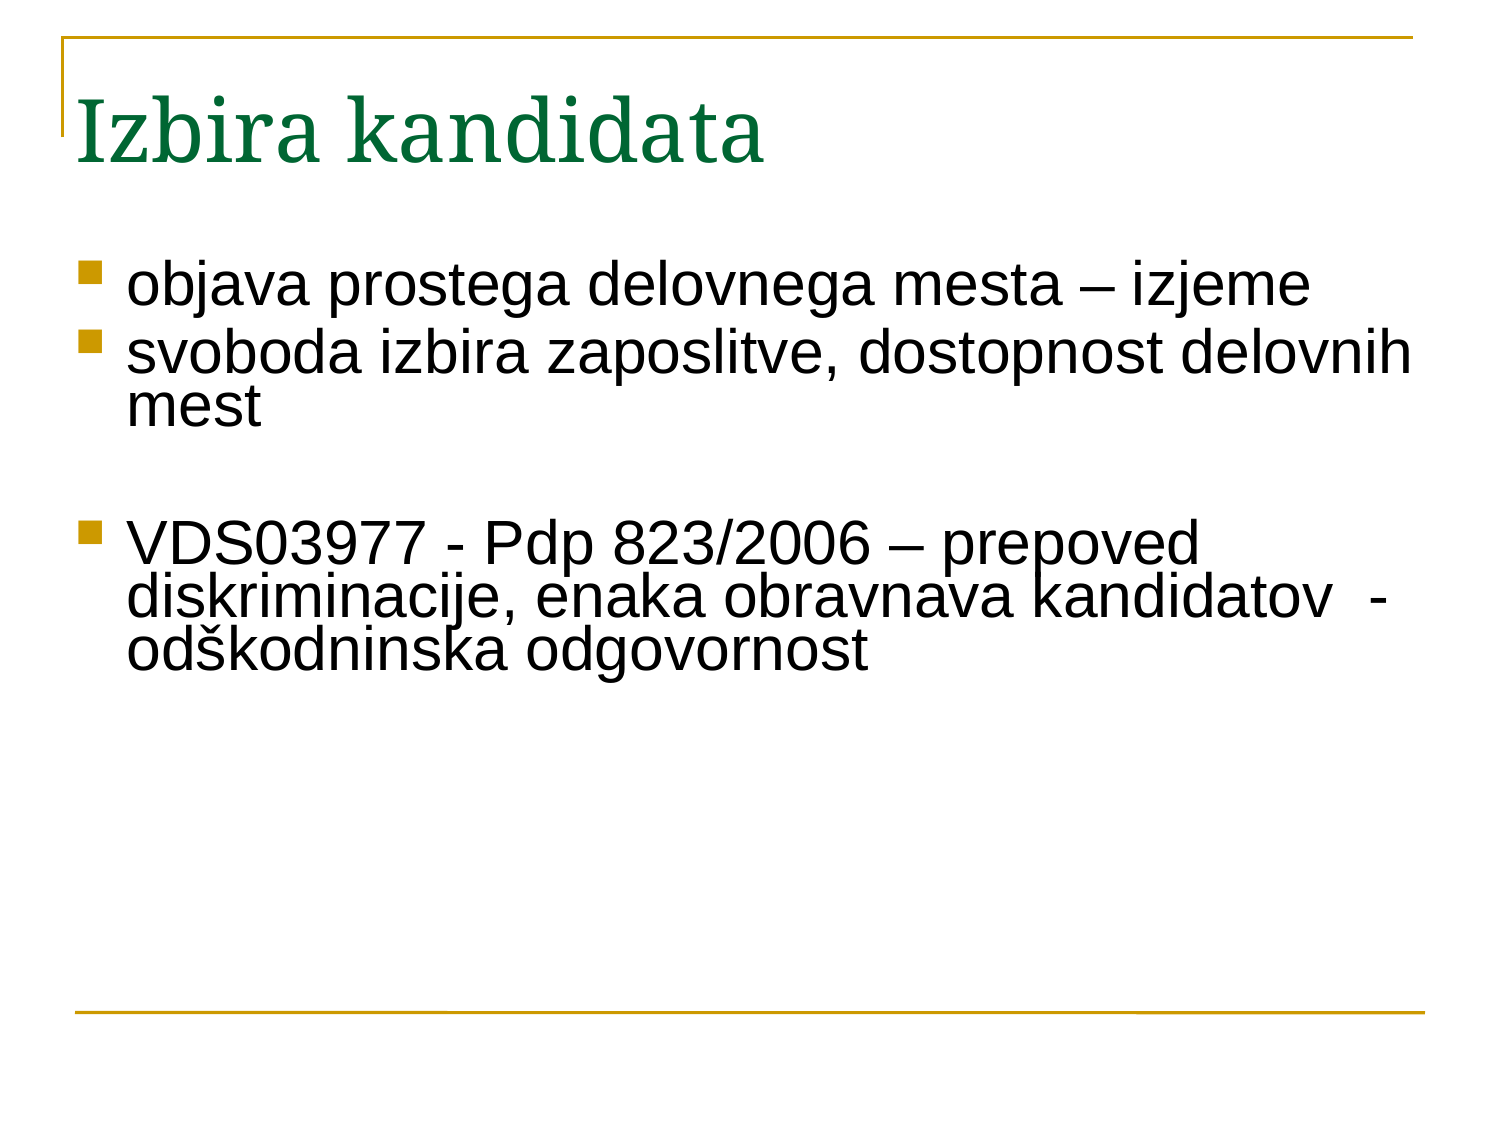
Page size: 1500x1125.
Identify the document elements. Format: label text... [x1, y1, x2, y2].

title Izbira kandidata [74, 52, 1423, 224]
list objava prostega delovnega mesta – izjeme svoboda izbira zaposlitve, dostopnost delovnih mest VDS03977 - Pdp 823/2006 – prepoved diskriminacije, enaka obravnava kandidatov - odškodninska odgovornost [74, 262, 1423, 990]
